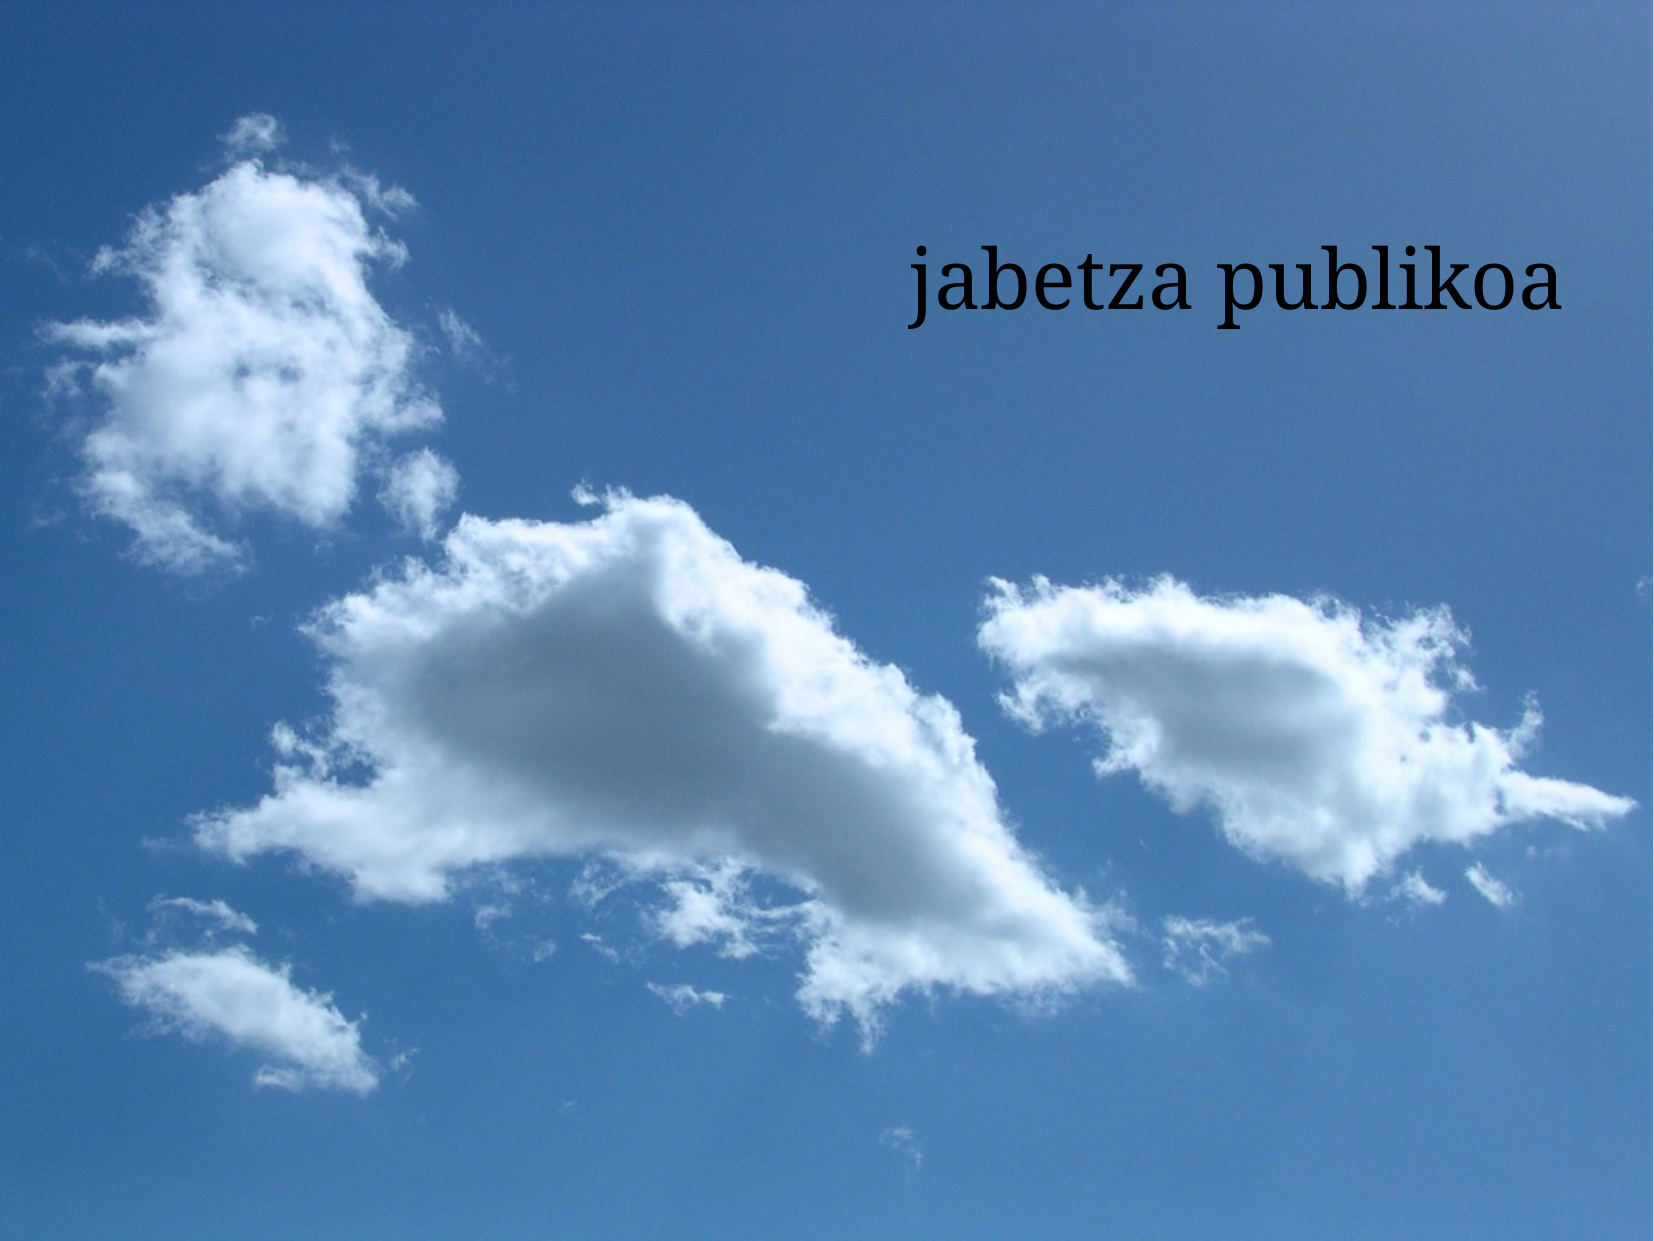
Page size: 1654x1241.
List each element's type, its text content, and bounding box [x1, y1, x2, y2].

text_box jabetza publikoa [894, 212, 1474, 328]
picture [0, 0, 1654, 1241]
